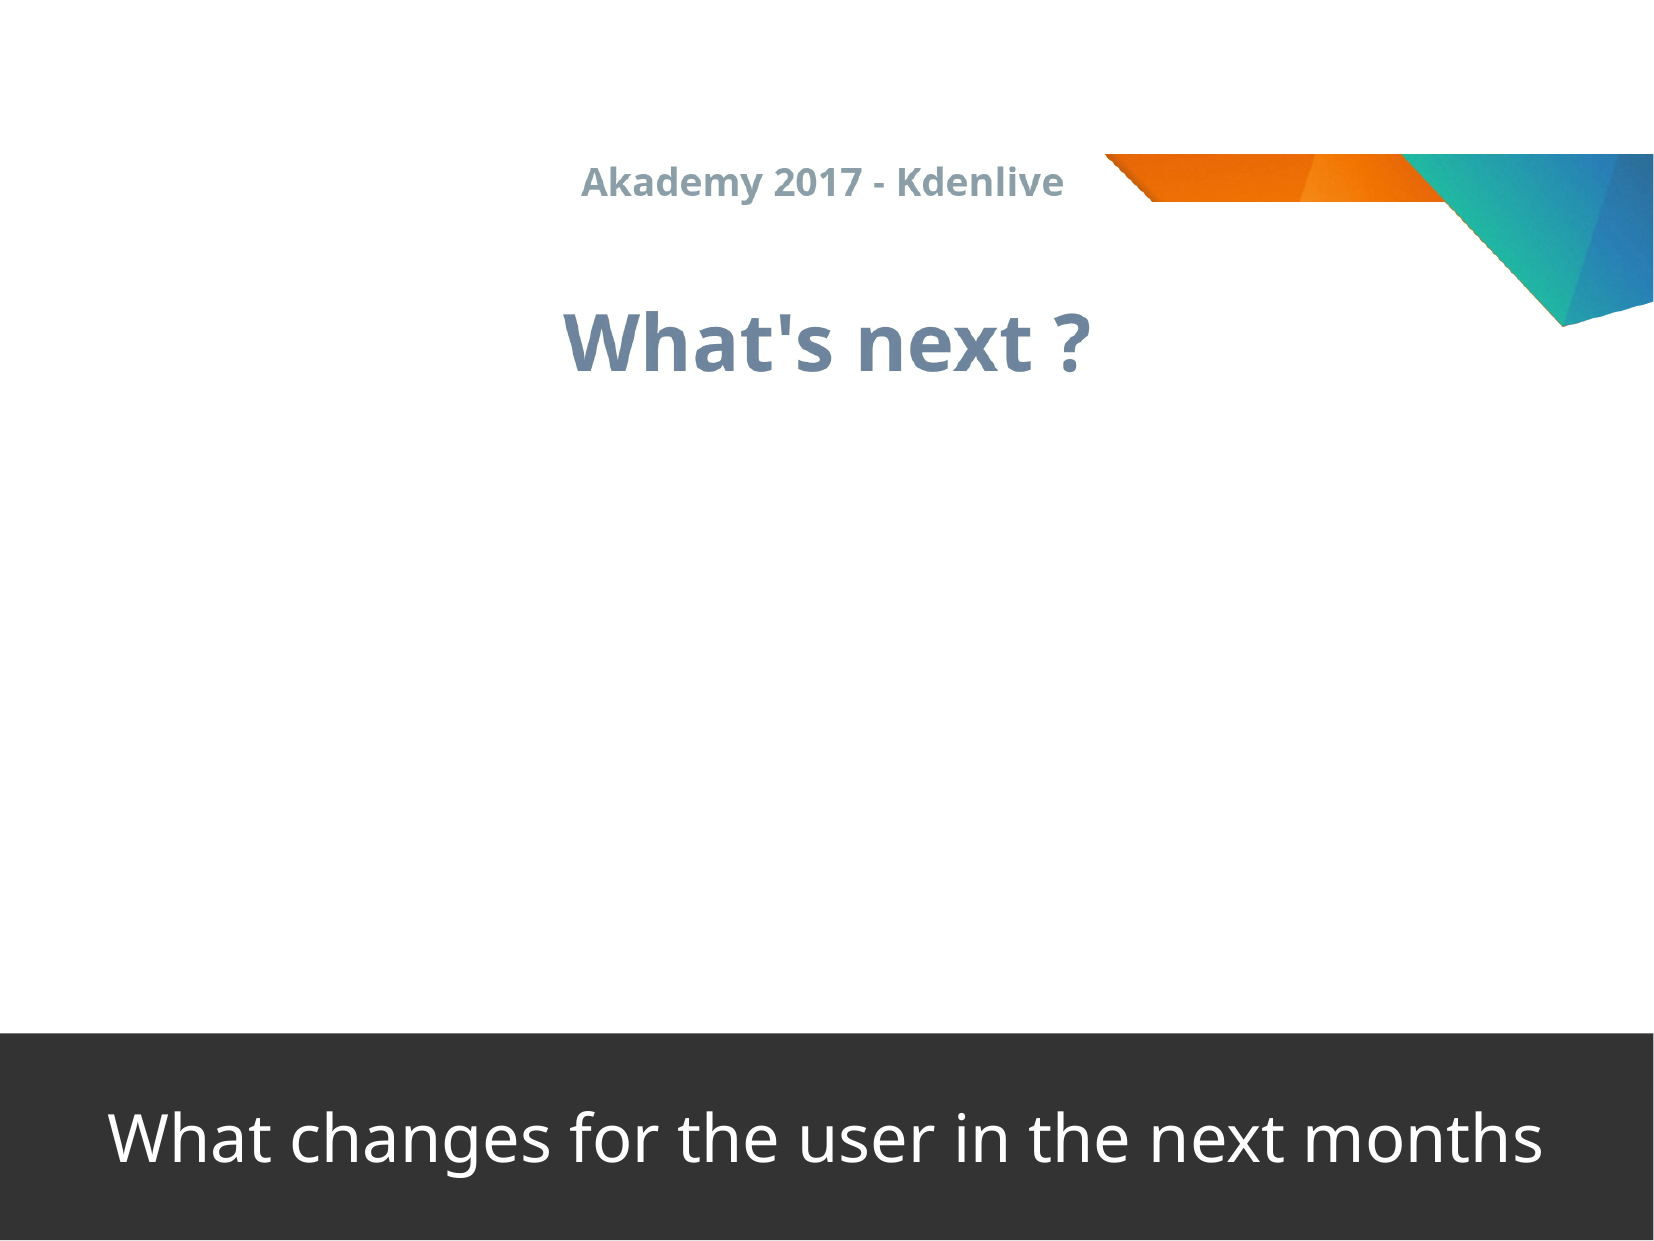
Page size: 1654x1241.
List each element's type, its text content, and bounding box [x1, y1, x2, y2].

title What changes for the user in the next months [0, 1033, 1654, 1241]
picture [0, 154, 1654, 1033]
